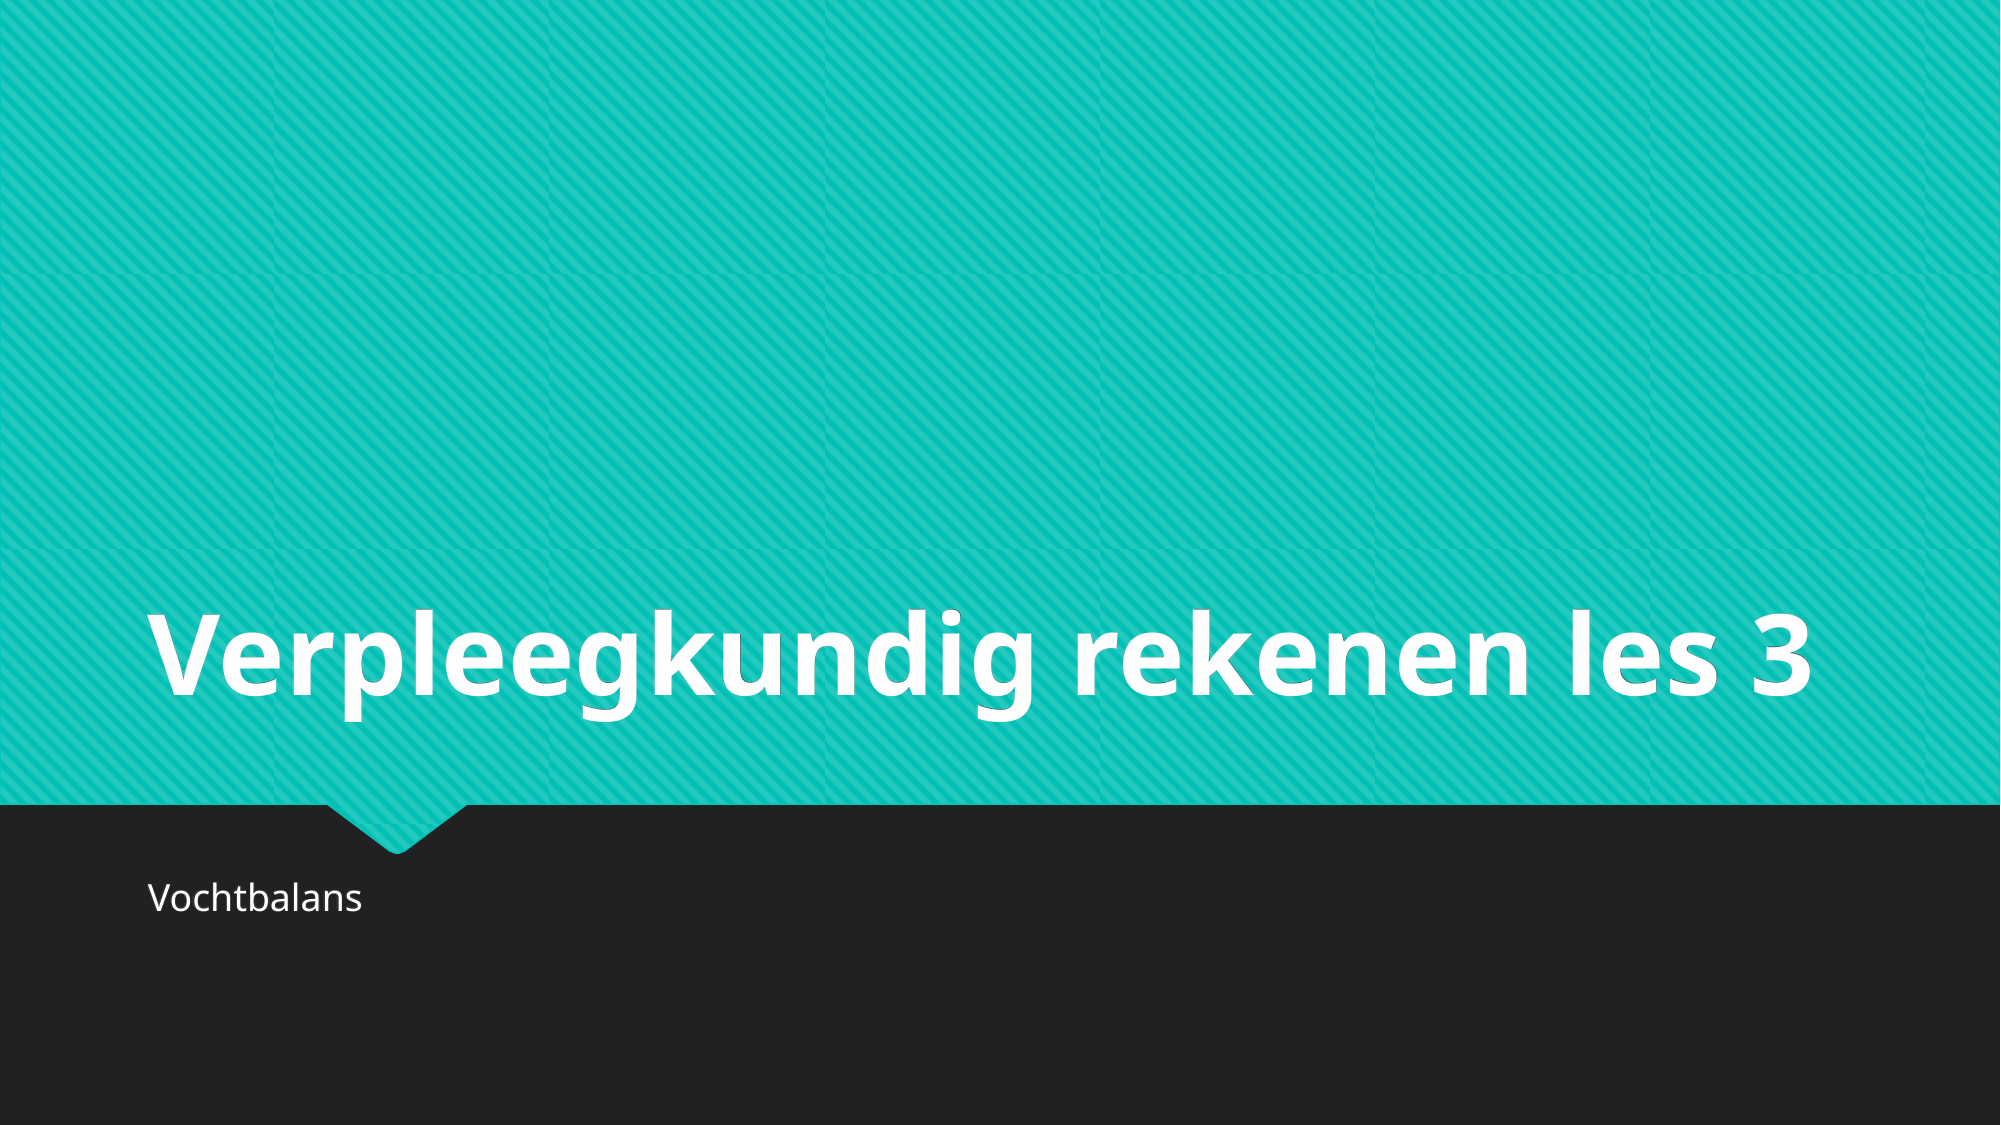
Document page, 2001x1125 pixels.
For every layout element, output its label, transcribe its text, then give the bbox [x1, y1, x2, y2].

subtitle Vochtbalans [132, 866, 1868, 938]
title Verpleegkundig rekenen les 3 [132, 237, 1868, 726]
